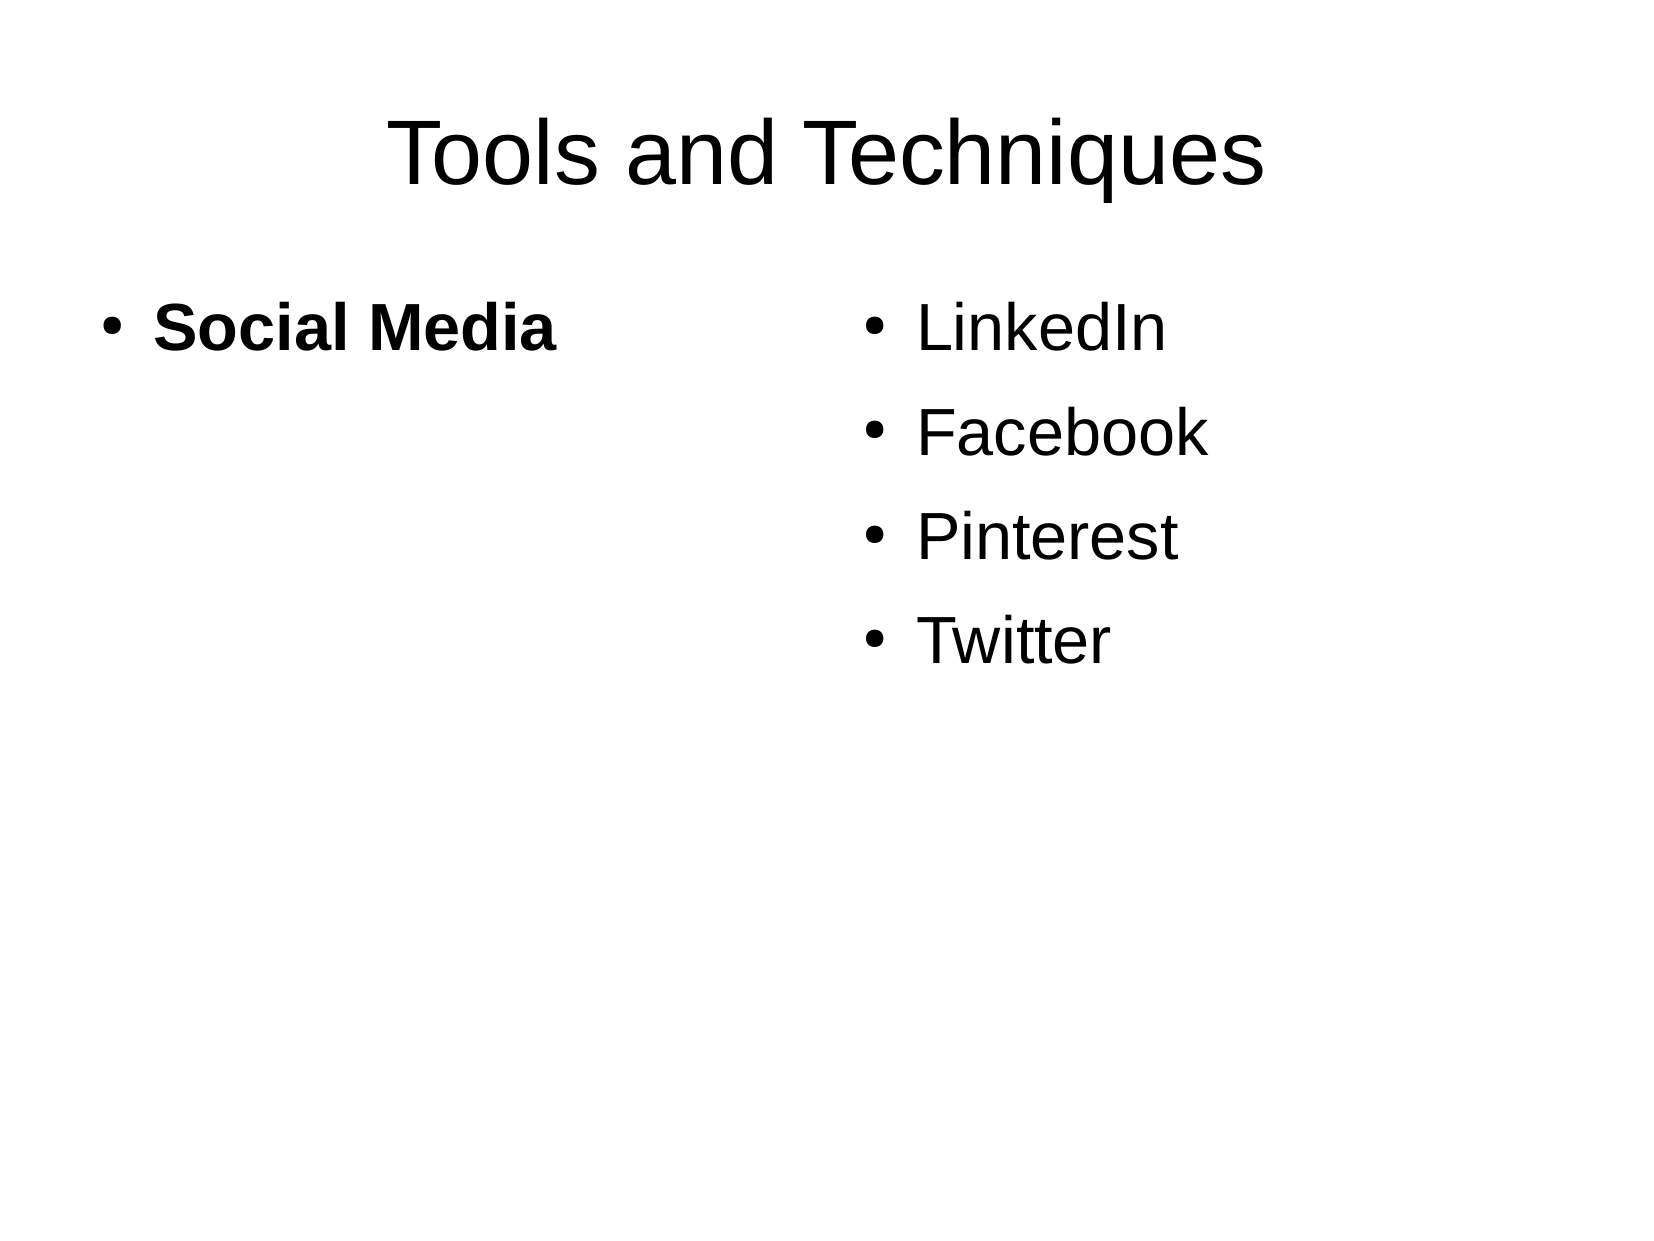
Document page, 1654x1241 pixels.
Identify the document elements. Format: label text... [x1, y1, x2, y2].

list Social Media [82, 290, 845, 1010]
title Tools and Techniques [82, 49, 1571, 257]
list LinkedIn Facebook Pinterest Twitter [845, 290, 1572, 1010]
